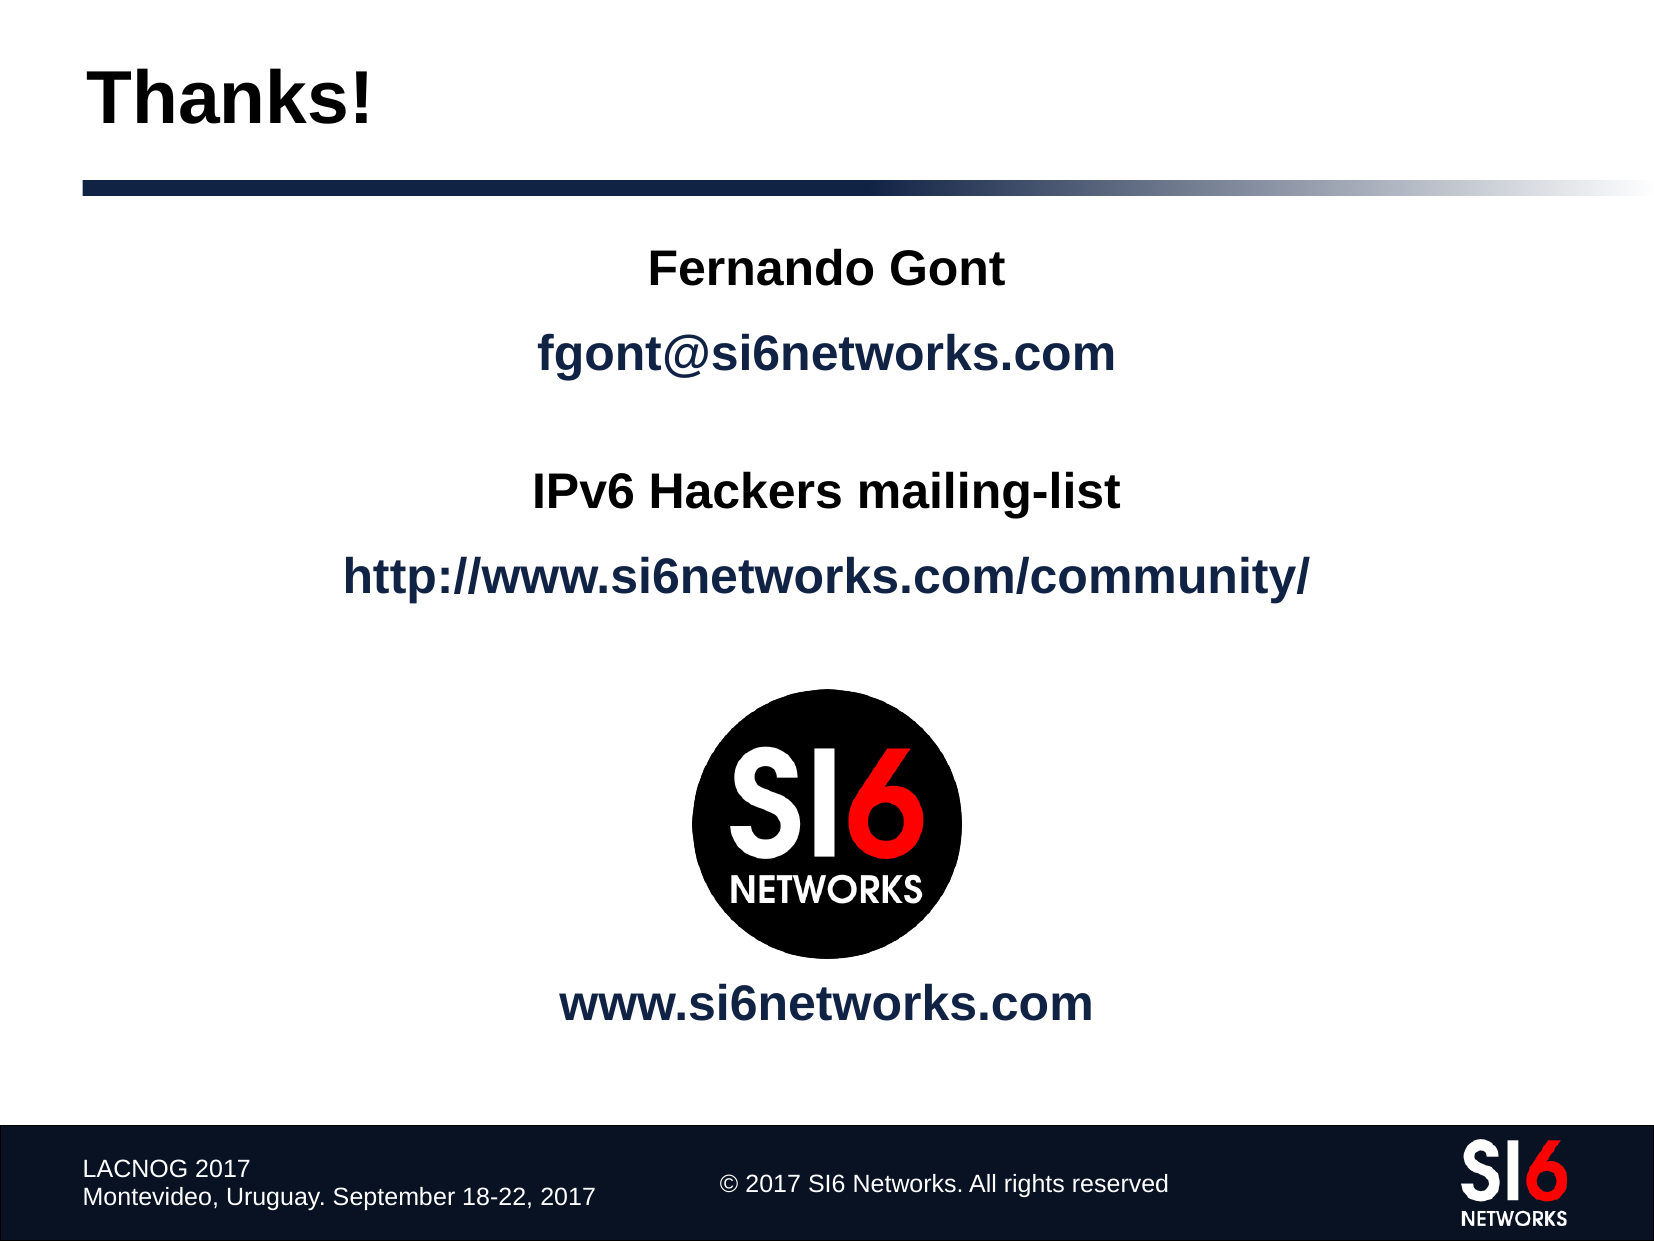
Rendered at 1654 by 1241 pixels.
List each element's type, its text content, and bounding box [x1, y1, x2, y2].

picture [692, 689, 962, 959]
list Fernando Gont fgont@si6networks.com IPv6 Hackers mailing-list http://www.si6networks.com/community/ www.si6networks.com [82, 240, 1571, 1059]
picture [1461, 1139, 1567, 1226]
title Thanks! [86, 30, 1576, 166]
